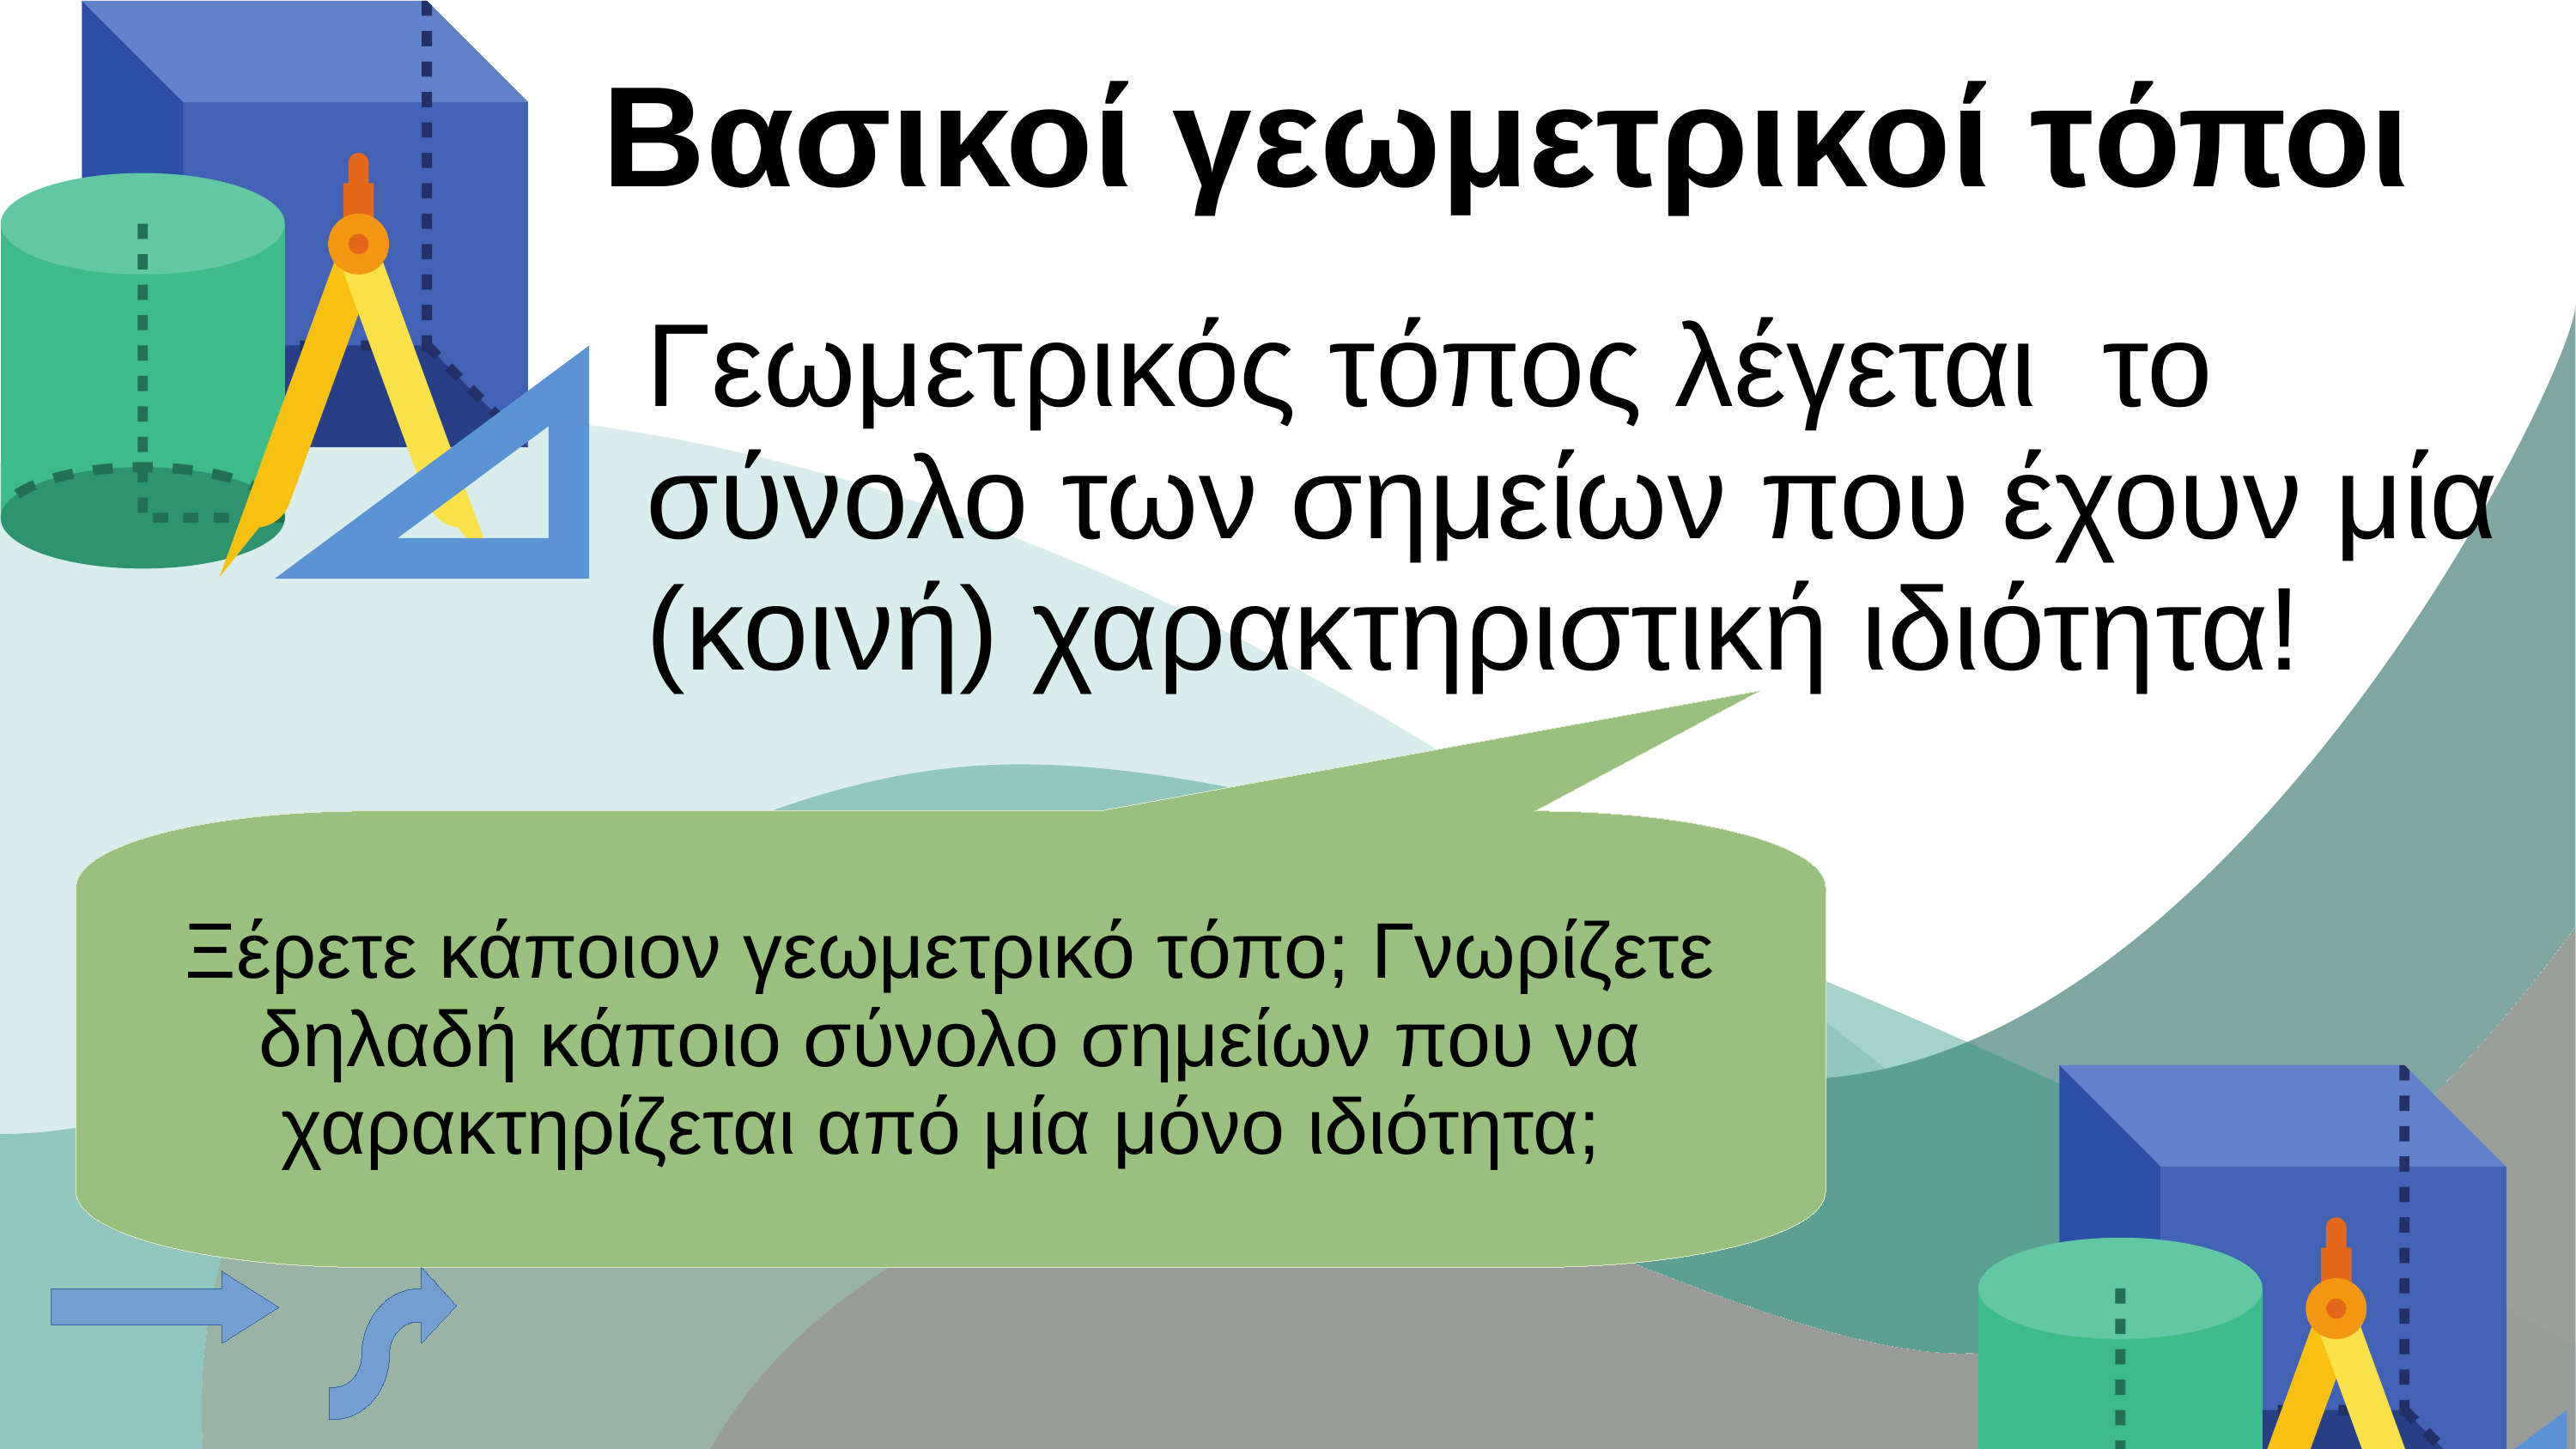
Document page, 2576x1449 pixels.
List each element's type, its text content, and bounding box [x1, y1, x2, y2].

text_box Ξέρετε κάποιον γεωμετρικό τόπο; Γνωρίζετε δηλαδή κάποιο σύνολο σημείων που να χαρακτηρίζεται από μία μόνο ιδιότητα; [76, 690, 1826, 1268]
text_box Γεωμετρικός τόπος λέγεται το σύνολο των σημείων που έχουν μία (κοινή) χαρακτηριστική ιδιότητα! [634, 293, 2561, 702]
text_box [0, 0, 2576, 1449]
text_box Βασικοί γεωμετρικοί τόποι [589, 51, 2434, 224]
